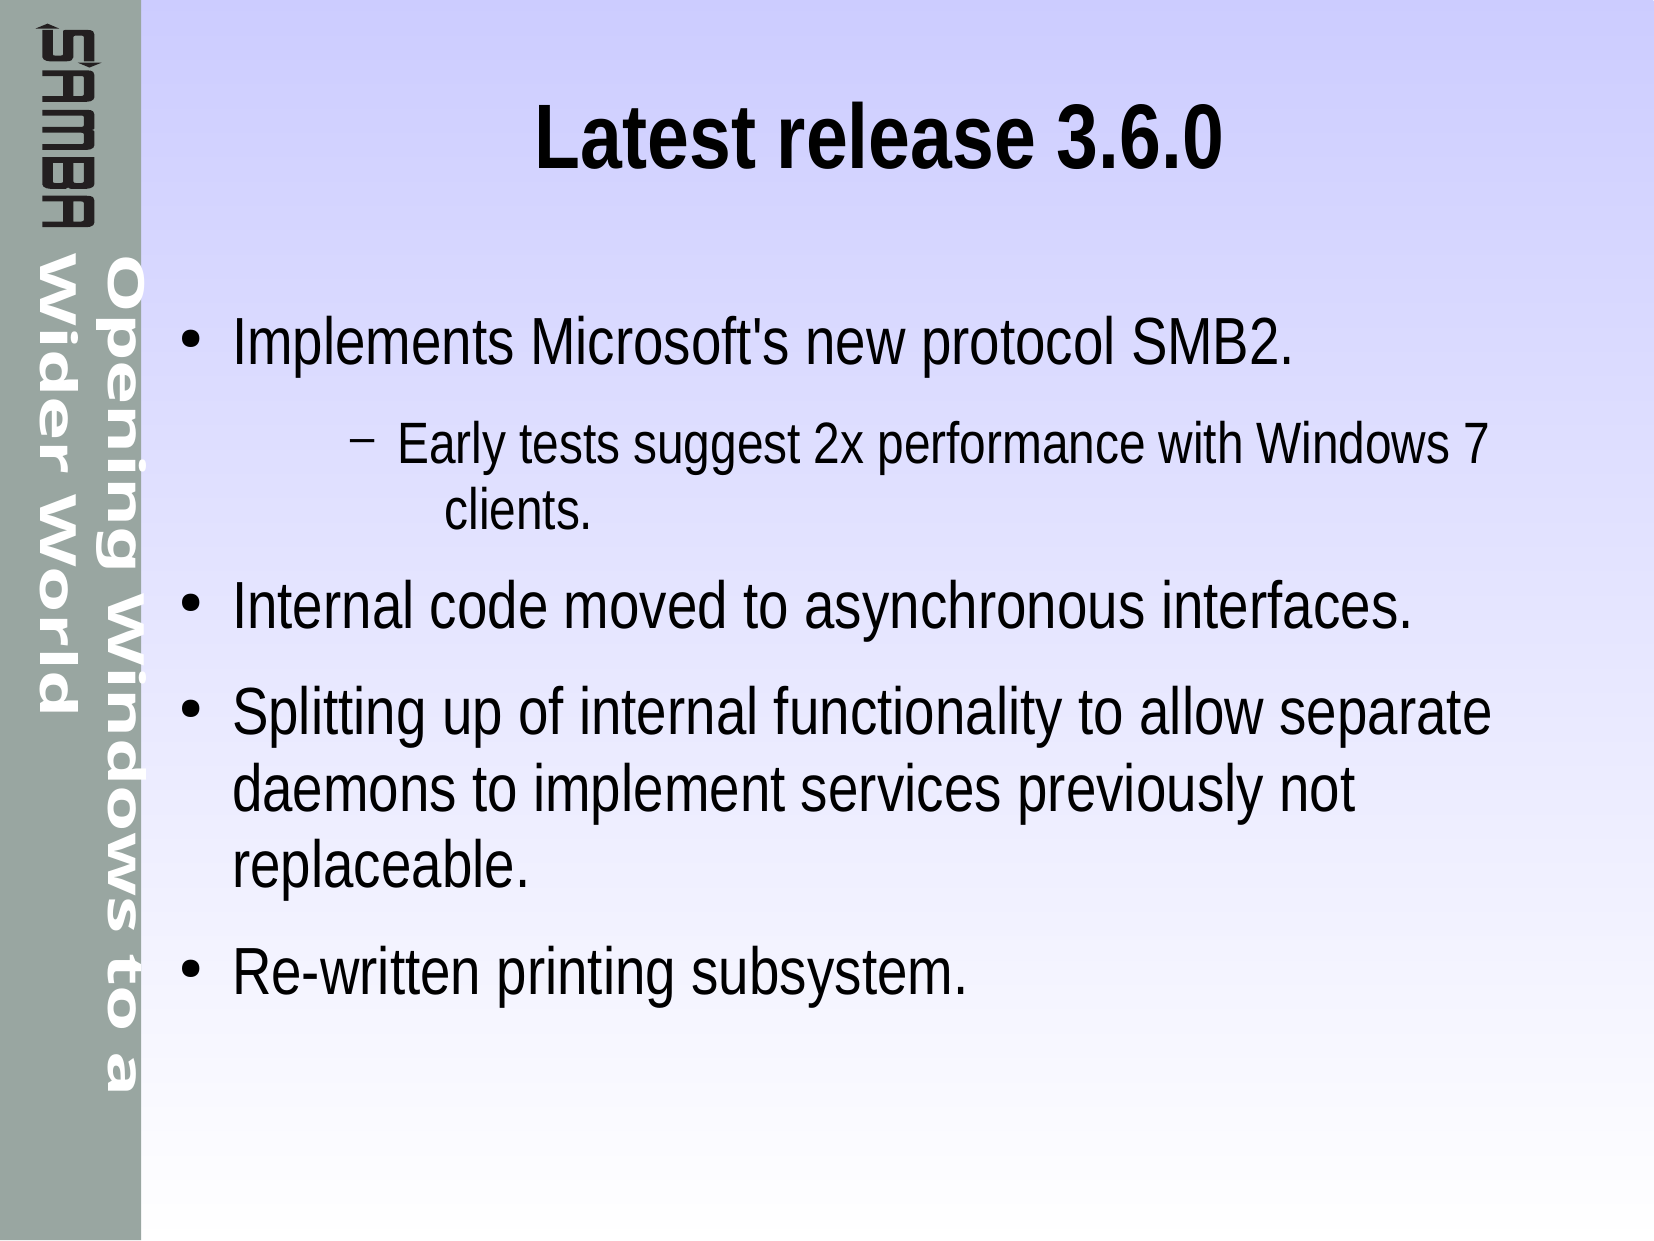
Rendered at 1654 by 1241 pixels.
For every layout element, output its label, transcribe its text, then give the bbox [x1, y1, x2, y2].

list Implements Microsoft's new protocol SMB2. Early tests suggest 2x performance with Windows 7 clients. Internal code moved to asynchronous interfaces. Splitting up of internal functionality to allow separate daemons to implement services previously not replaceable. Re-written printing subsystem. [161, 302, 1574, 1211]
title Latest release 3.6.0 [173, 31, 1586, 239]
